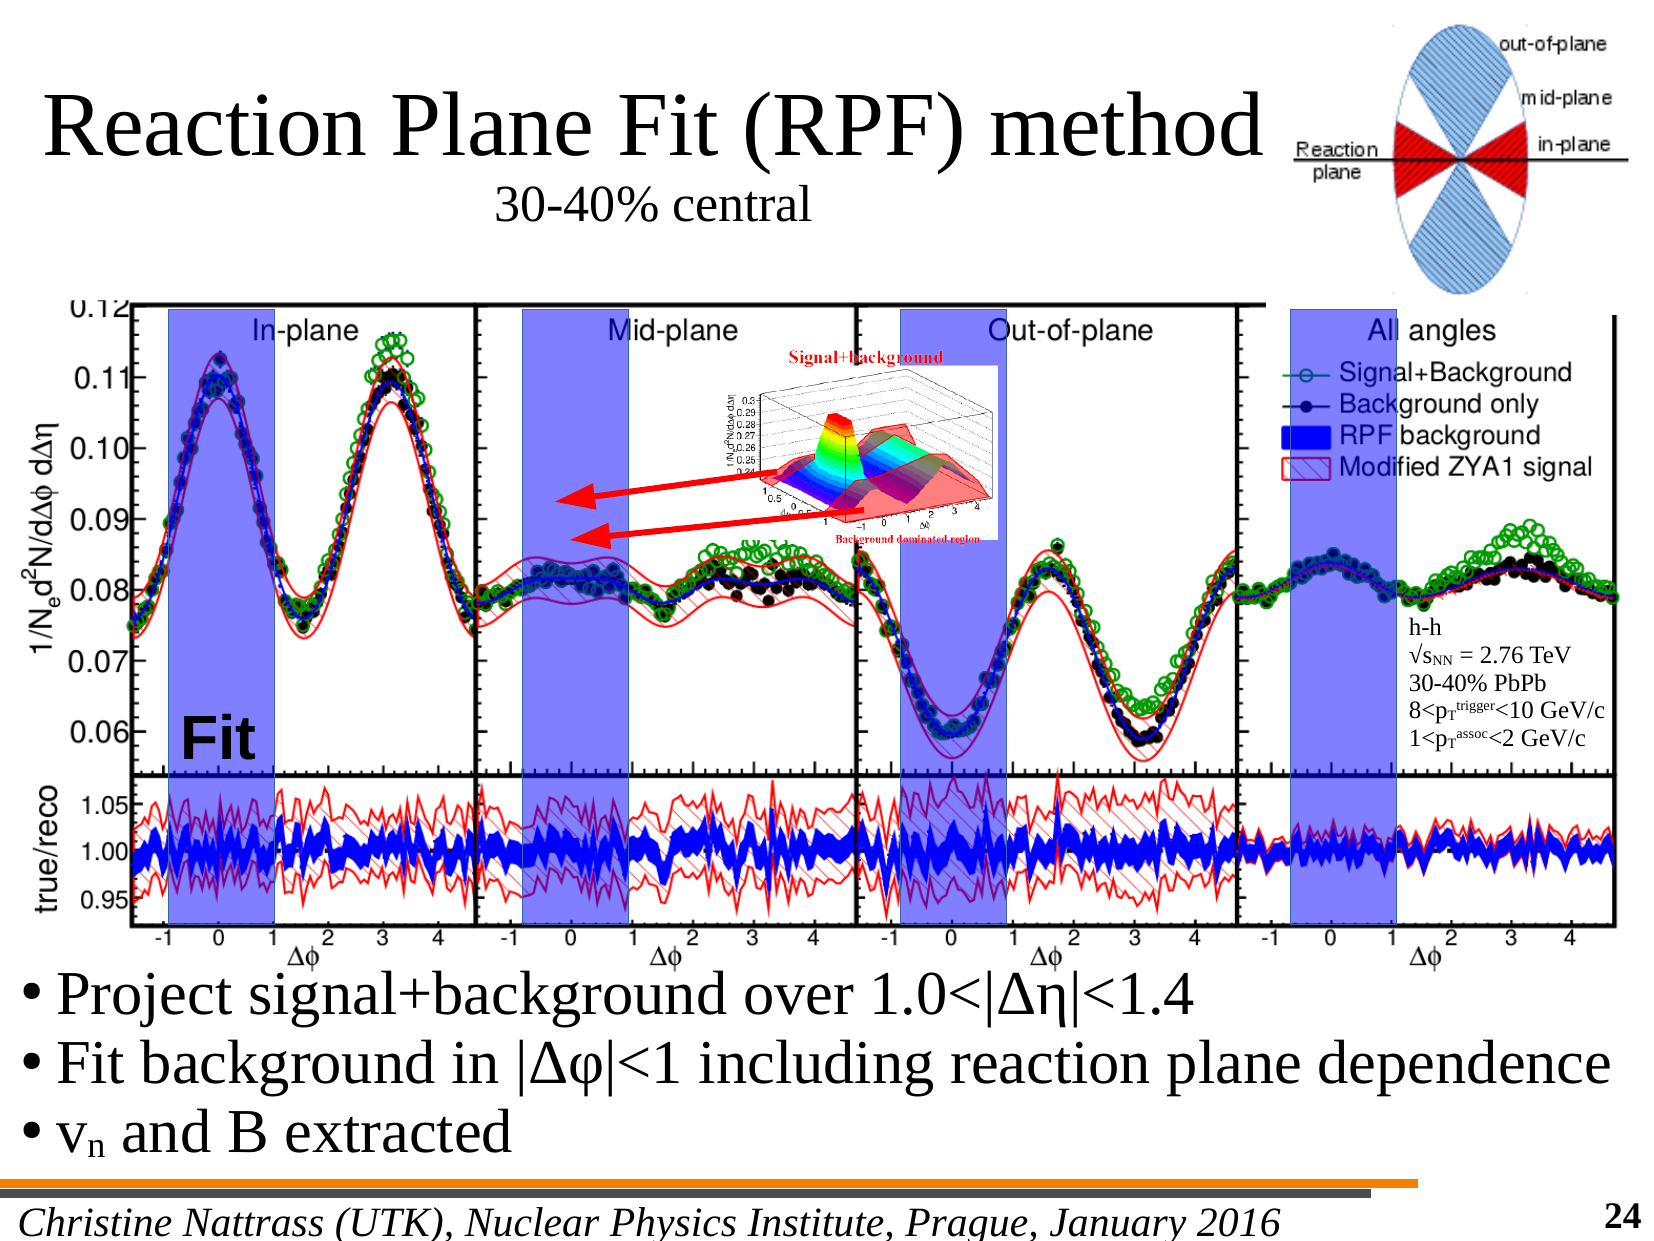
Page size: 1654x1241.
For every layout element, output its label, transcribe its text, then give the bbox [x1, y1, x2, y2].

text_box [900, 556, 1007, 925]
text_box [1290, 309, 1397, 925]
title Reaction Plane Fit (RPF) method 30-40% central [35, 49, 1273, 257]
text_box h-h √sNN = 2.76 TeV 30-40% PbPb 8<pTtrigger<10 GeV/c 1<pTassoc<2 GeV/c [1394, 605, 1654, 789]
text_box [522, 309, 629, 925]
text_box [168, 781, 275, 925]
picture [0, 14, 1654, 982]
text_box [900, 309, 1007, 344]
text_box Project signal+background over 1.0<|Δη|<1.4 Fit background in |Δφ|<1 including reaction plane dependence vn and B extracted [5, 951, 1642, 1241]
text_box [168, 309, 275, 695]
text_box Fit [165, 695, 301, 781]
